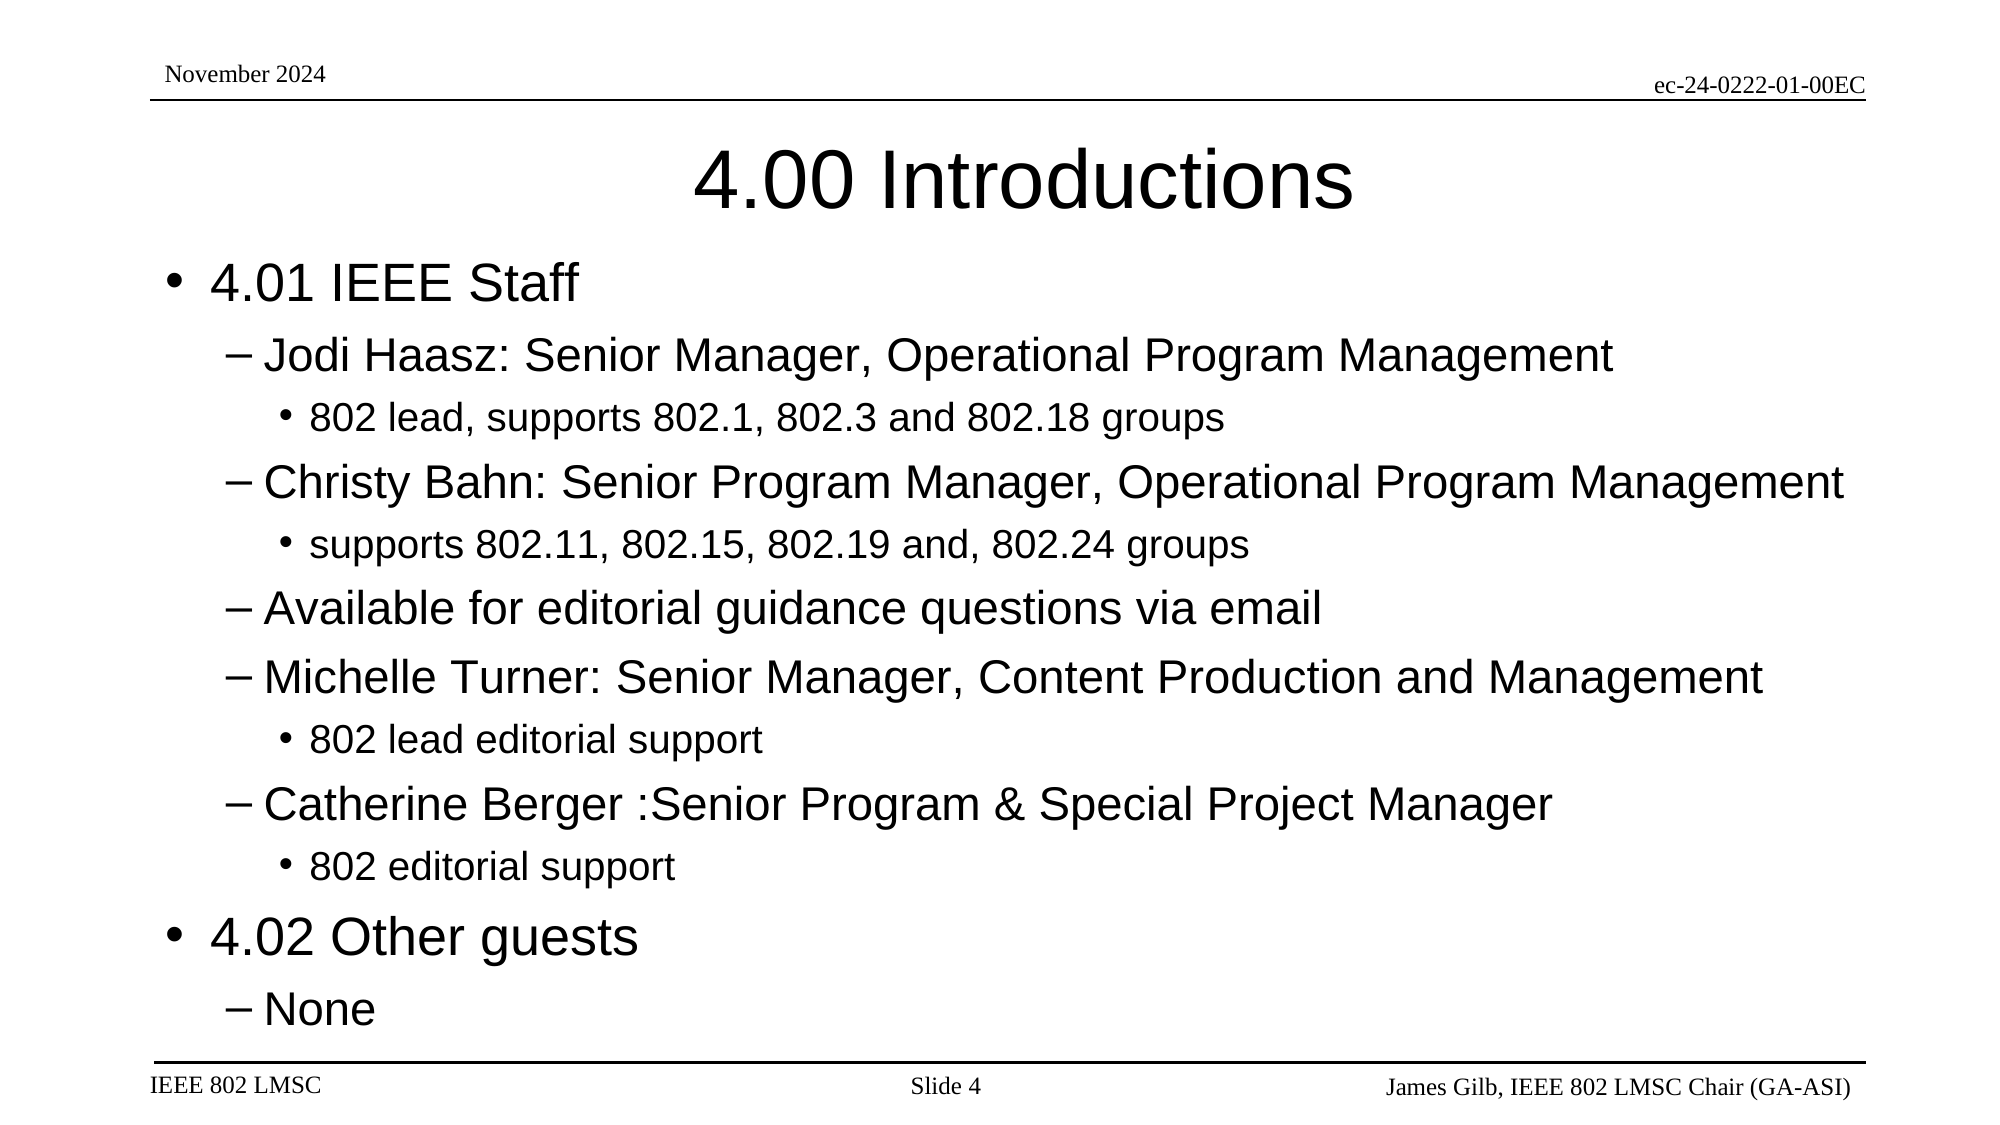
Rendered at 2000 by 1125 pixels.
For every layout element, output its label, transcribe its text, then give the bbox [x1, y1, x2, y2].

list 4.01 IEEE Staff Jodi Haasz: Senior Manager, Operational Program Management 802 lead, supports 802.1, 802.3 and 802.18 groups Christy Bahn: Senior Program Manager, Operational Program Management supports 802.11, 802.15, 802.19 and, 802.24 groups Available for editorial guidance questions via email Michelle Turner: Senior Manager, Content Production and Management 802 lead editorial support Catherine Berger :Senior Program & Special Project Manager 802 editorial support 4.02 Other guests None [149, 239, 1900, 1051]
title 4.00 Introductions [149, 112, 1900, 238]
